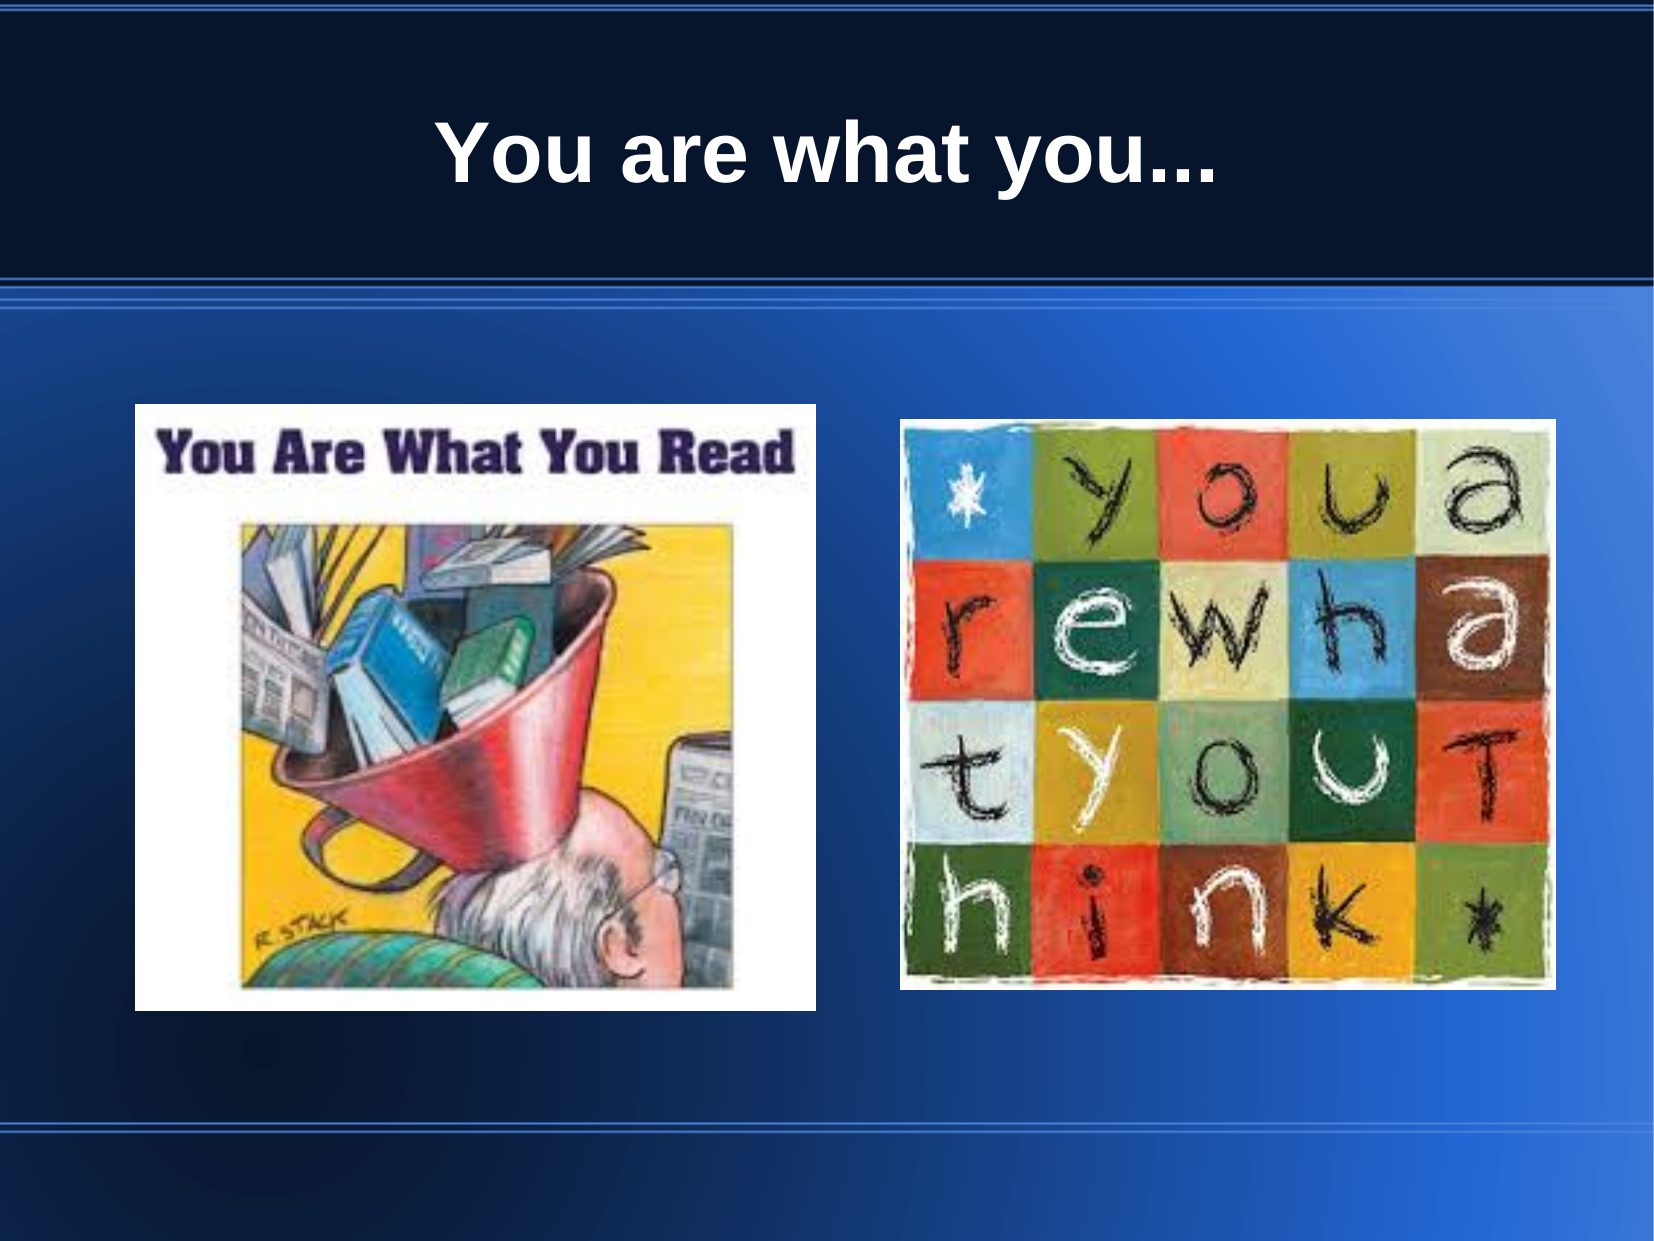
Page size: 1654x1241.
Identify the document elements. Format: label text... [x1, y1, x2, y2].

picture [0, 0, 1654, 1241]
title You are what you... [82, 49, 1571, 257]
